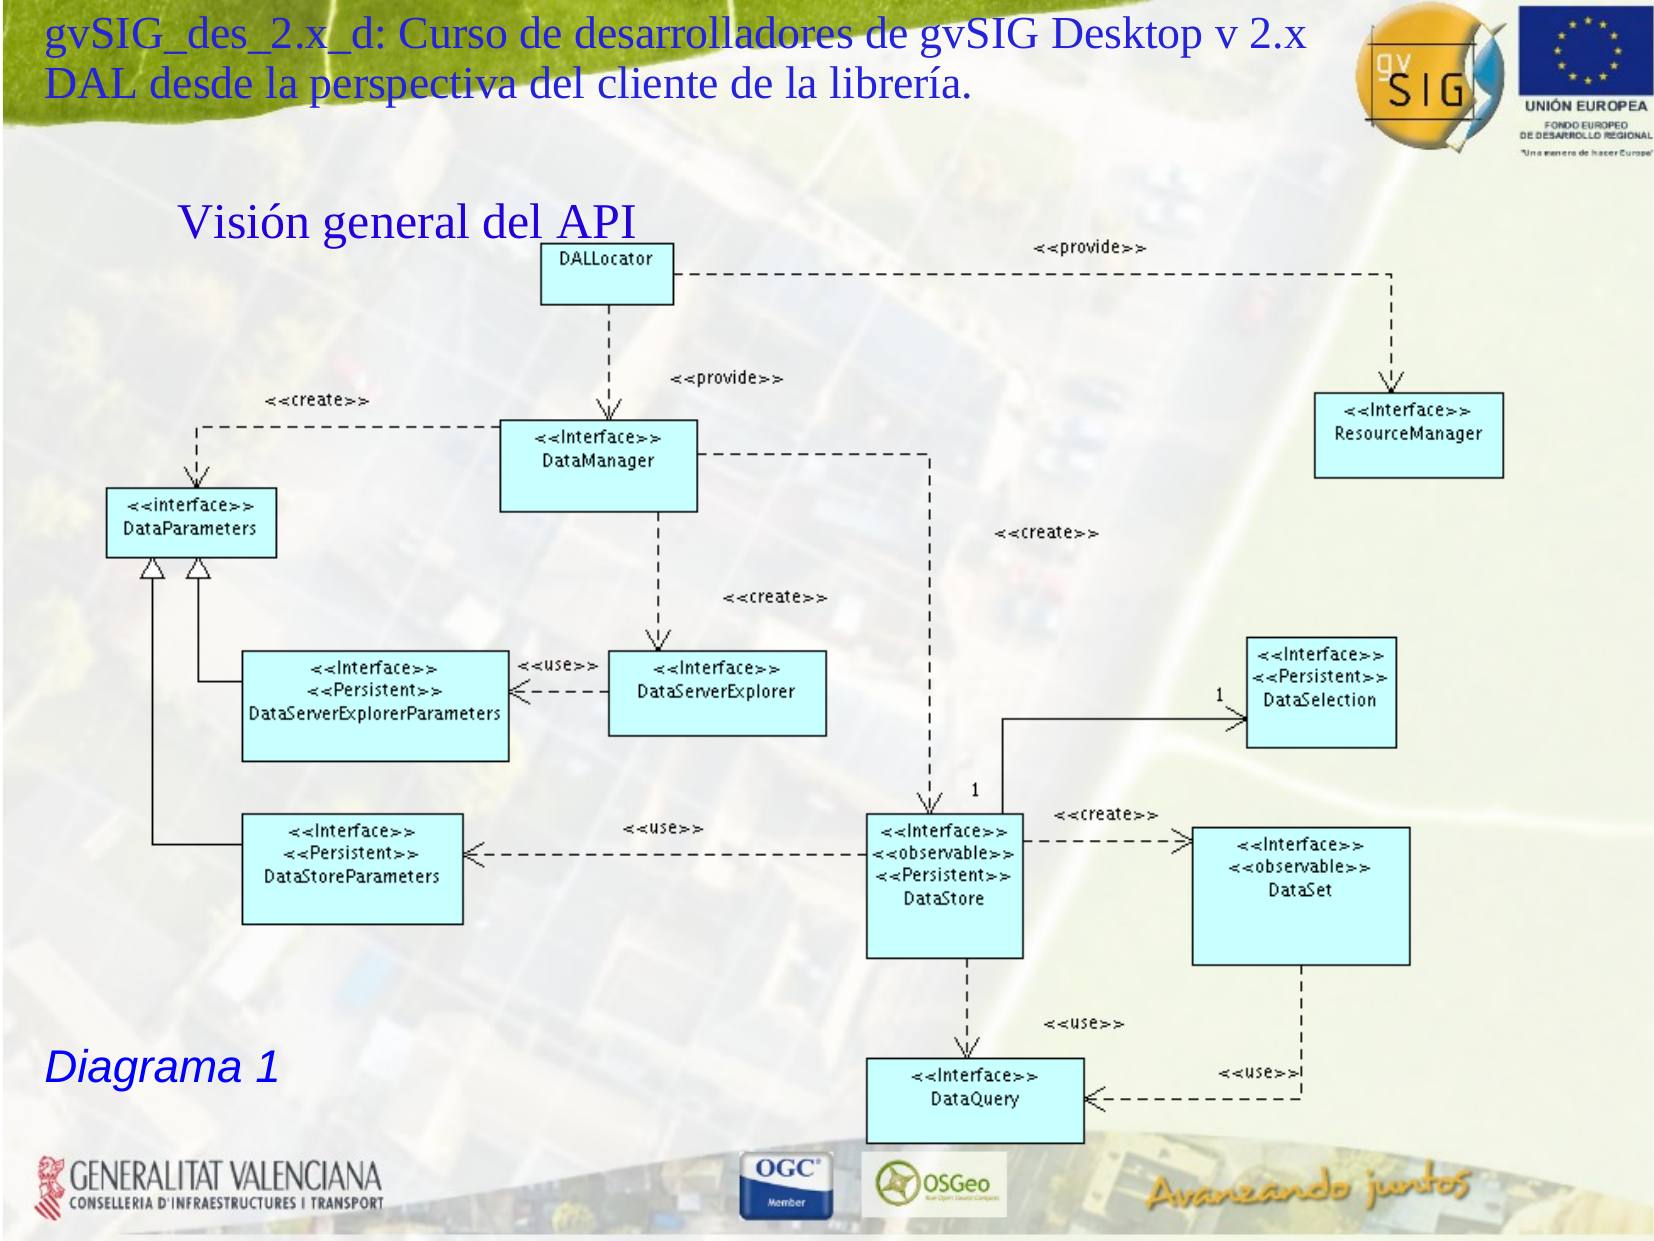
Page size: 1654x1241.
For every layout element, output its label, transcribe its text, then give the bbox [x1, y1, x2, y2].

title Visión general del API [177, 88, 1329, 216]
text_box Diagrama 1 [29, 1033, 532, 1100]
picture [2, 0, 1654, 1241]
